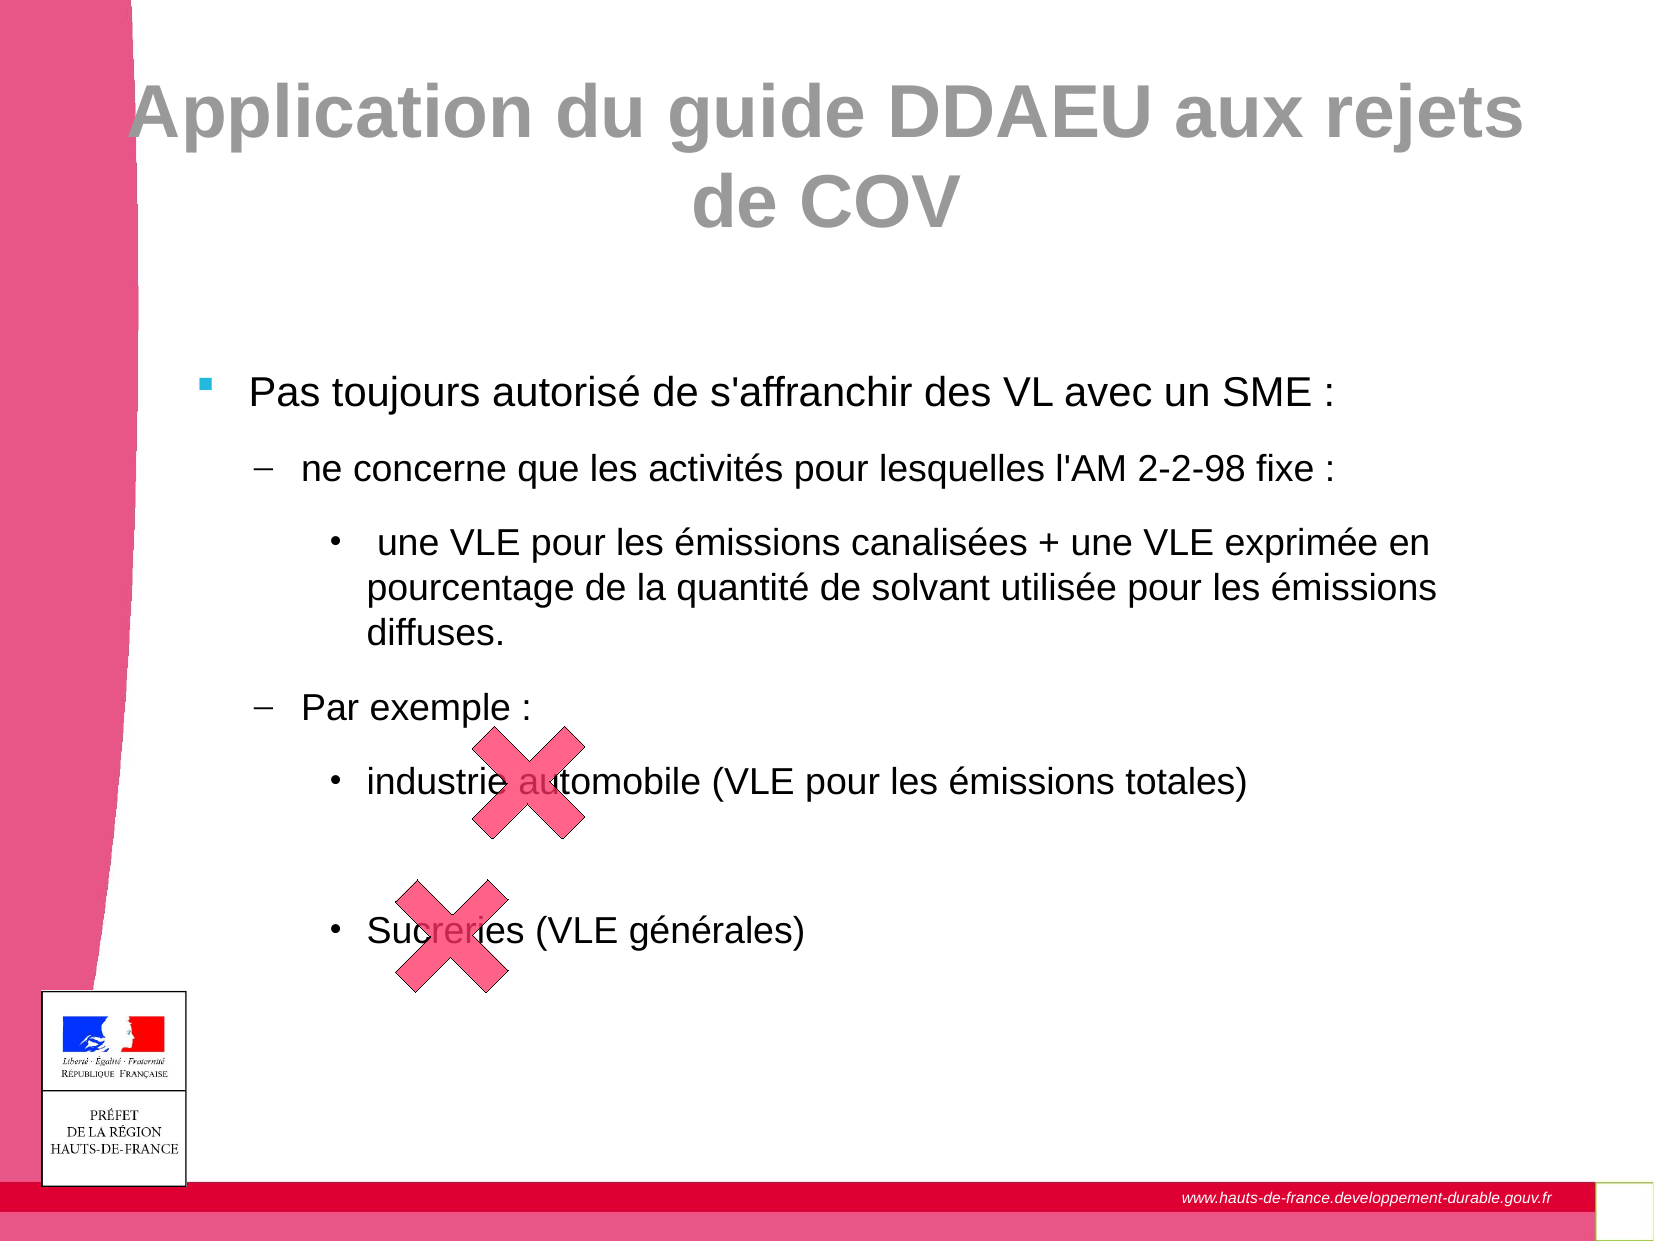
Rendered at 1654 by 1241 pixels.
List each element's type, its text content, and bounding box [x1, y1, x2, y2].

text_box [395, 879, 509, 993]
text_box Application du guide DDAEU aux rejets de COV [82, 49, 1571, 257]
text_box [472, 726, 585, 839]
text_box Pas toujours autorisé de s'affranchir des VL avec un SME : ne concerne que les activités pour lesquelles l'AM 2-2-98 fixe : une VLE pour les émissions canalisées + une VLE exprimée en pourcentage de la quantité de solvant utilisée pour les émissions diffuses. Par exemple : industrie automobile (VLE pour les émissions totales) Sucreries (VLE générales) [179, 290, 1509, 1164]
picture [0, 0, 1654, 1241]
